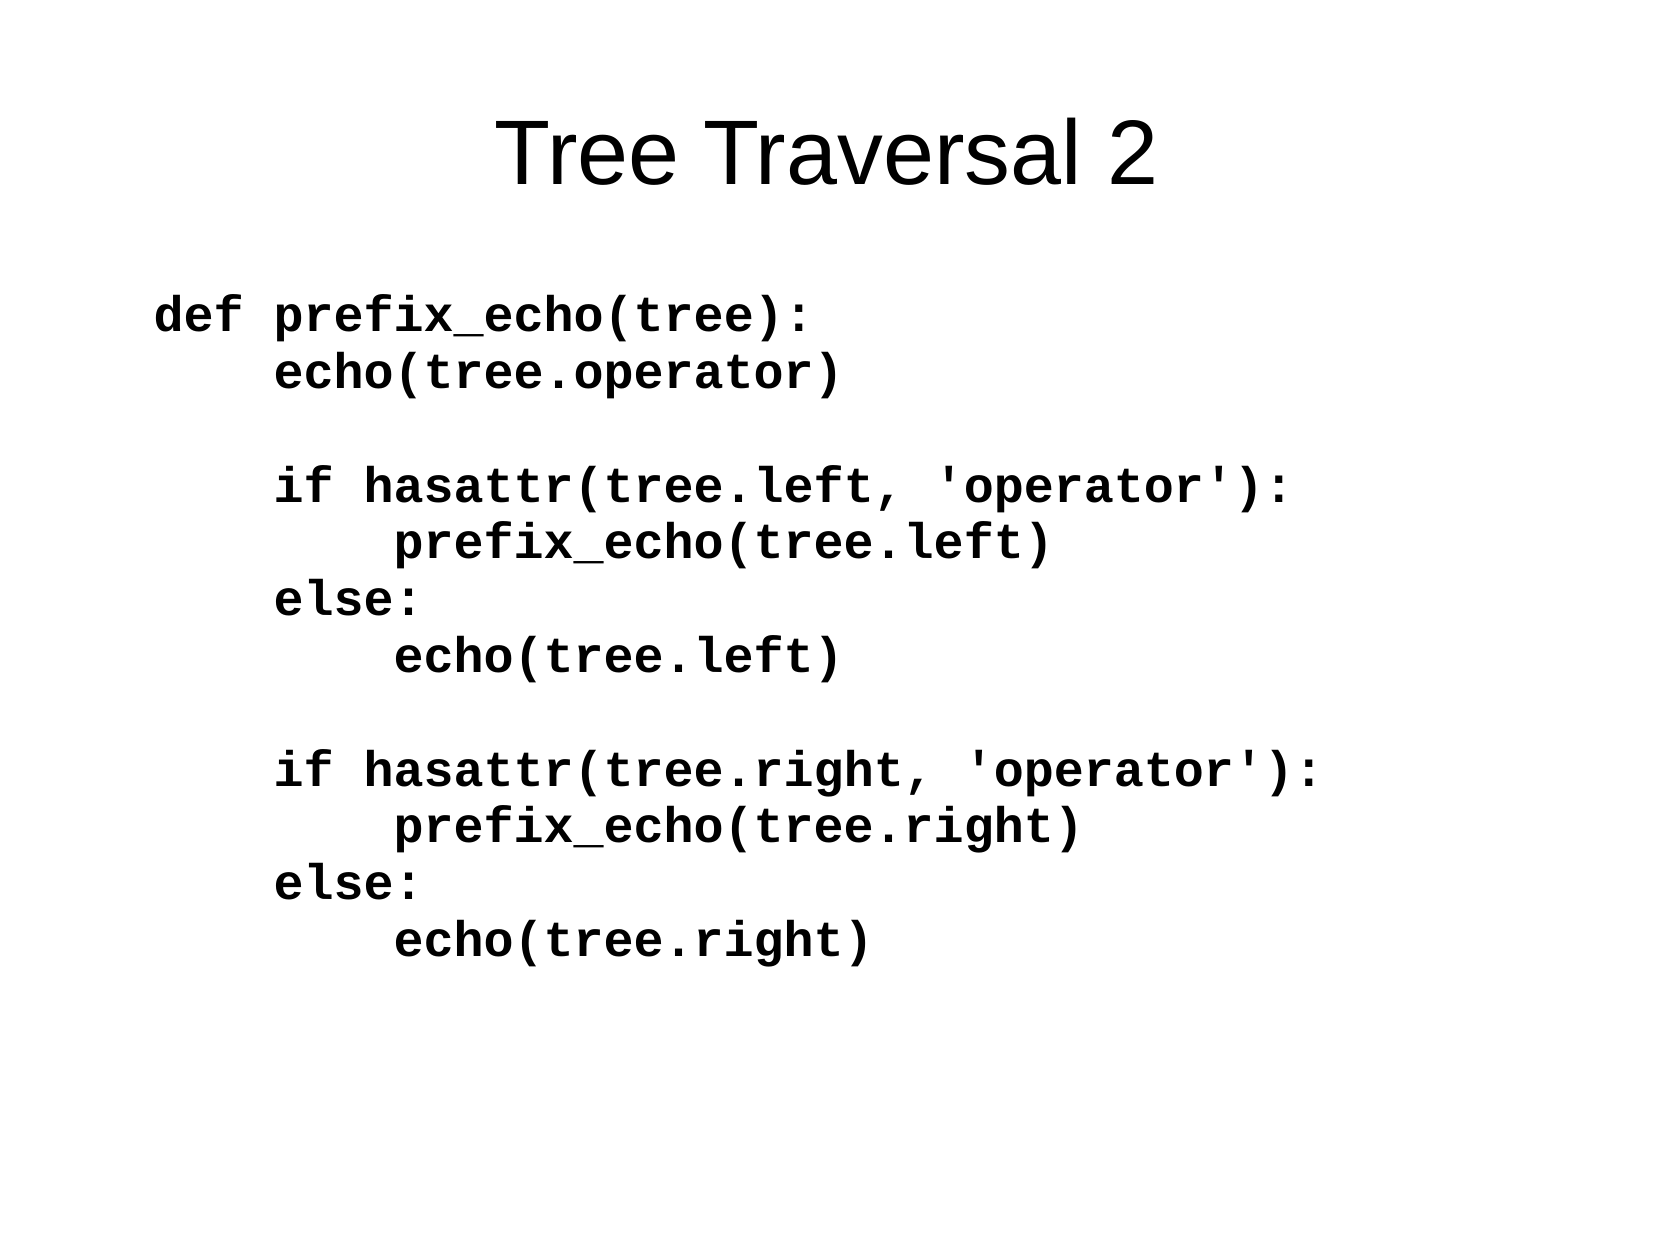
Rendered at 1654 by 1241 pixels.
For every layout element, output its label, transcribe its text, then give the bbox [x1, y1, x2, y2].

list def prefix_echo(tree): echo(tree.operator) if hasattr(tree.left, 'operator'): prefix_echo(tree.left) else: echo(tree.left) if hasattr(tree.right, 'operator'): prefix_echo(tree.right) else: echo(tree.right) [82, 290, 1571, 1010]
title Tree Traversal 2 [82, 49, 1571, 257]
